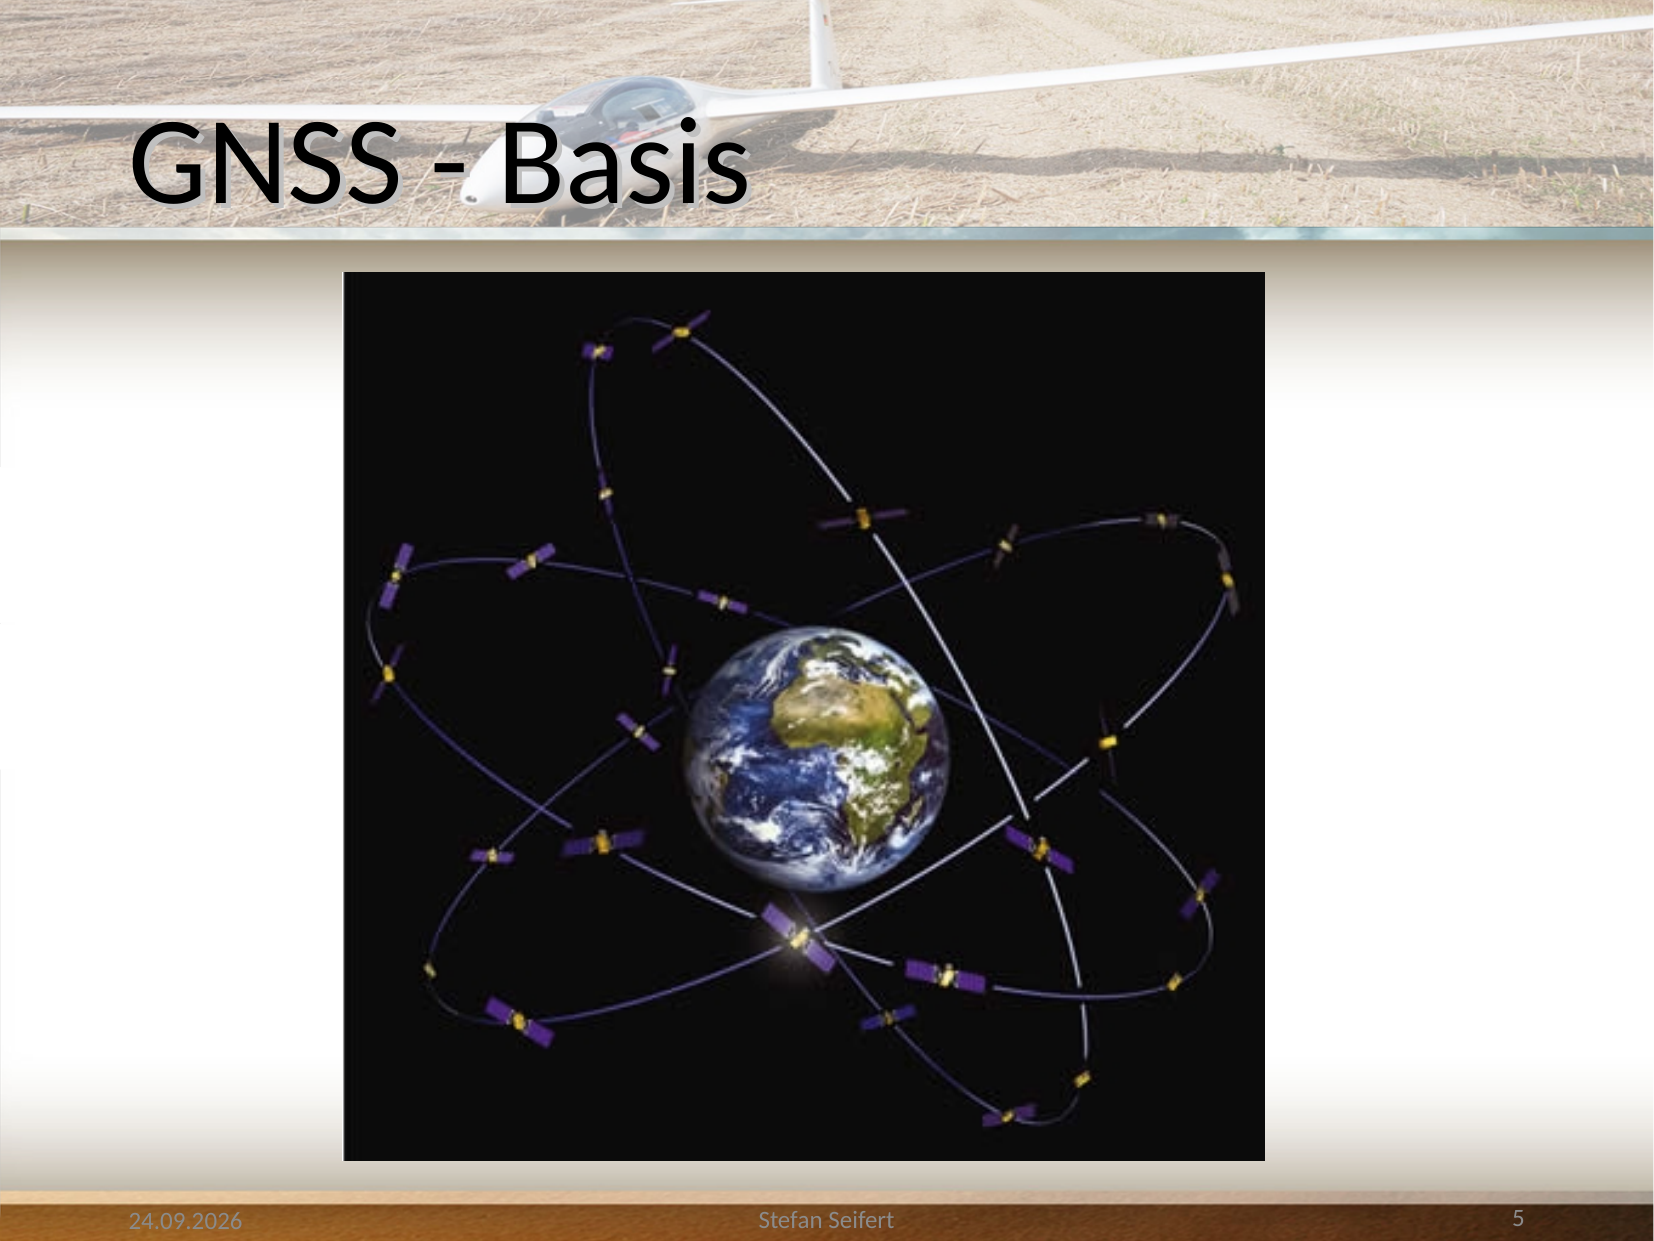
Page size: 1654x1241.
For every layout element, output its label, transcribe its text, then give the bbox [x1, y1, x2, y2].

footer Stefan Seifert [547, 1192, 1106, 1241]
title GNSS - Basis [113, 33, 1540, 273]
slide_number 26.02.2015 [113, 1192, 486, 1241]
picture [0, 0, 1654, 1241]
slide_number <number> [1167, 1192, 1540, 1241]
